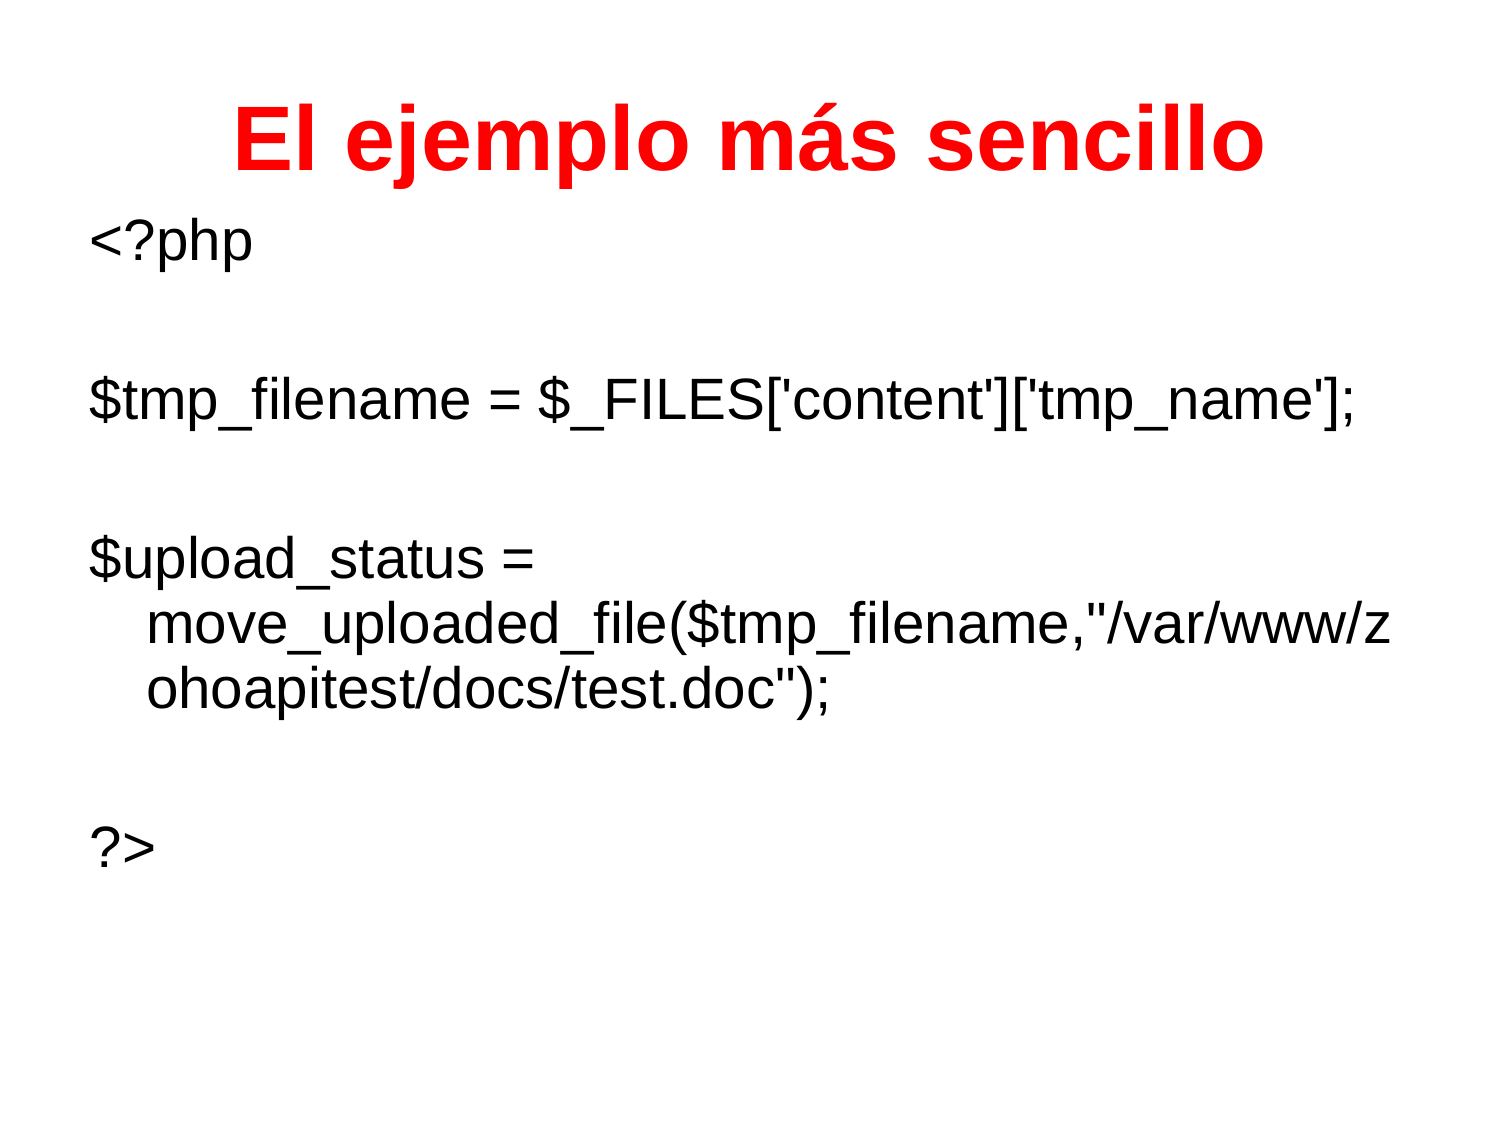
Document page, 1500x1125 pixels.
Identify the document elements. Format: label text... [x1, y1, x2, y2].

list <?php $tmp_filename = $_FILES['content']['tmp_name']; $upload_status = move_uploaded_file($tmp_filename,"/var/www/zohoapitest/docs/test.doc"); ?> [75, 200, 1426, 1017]
title El ejemplo más sencillo [75, 45, 1426, 200]
